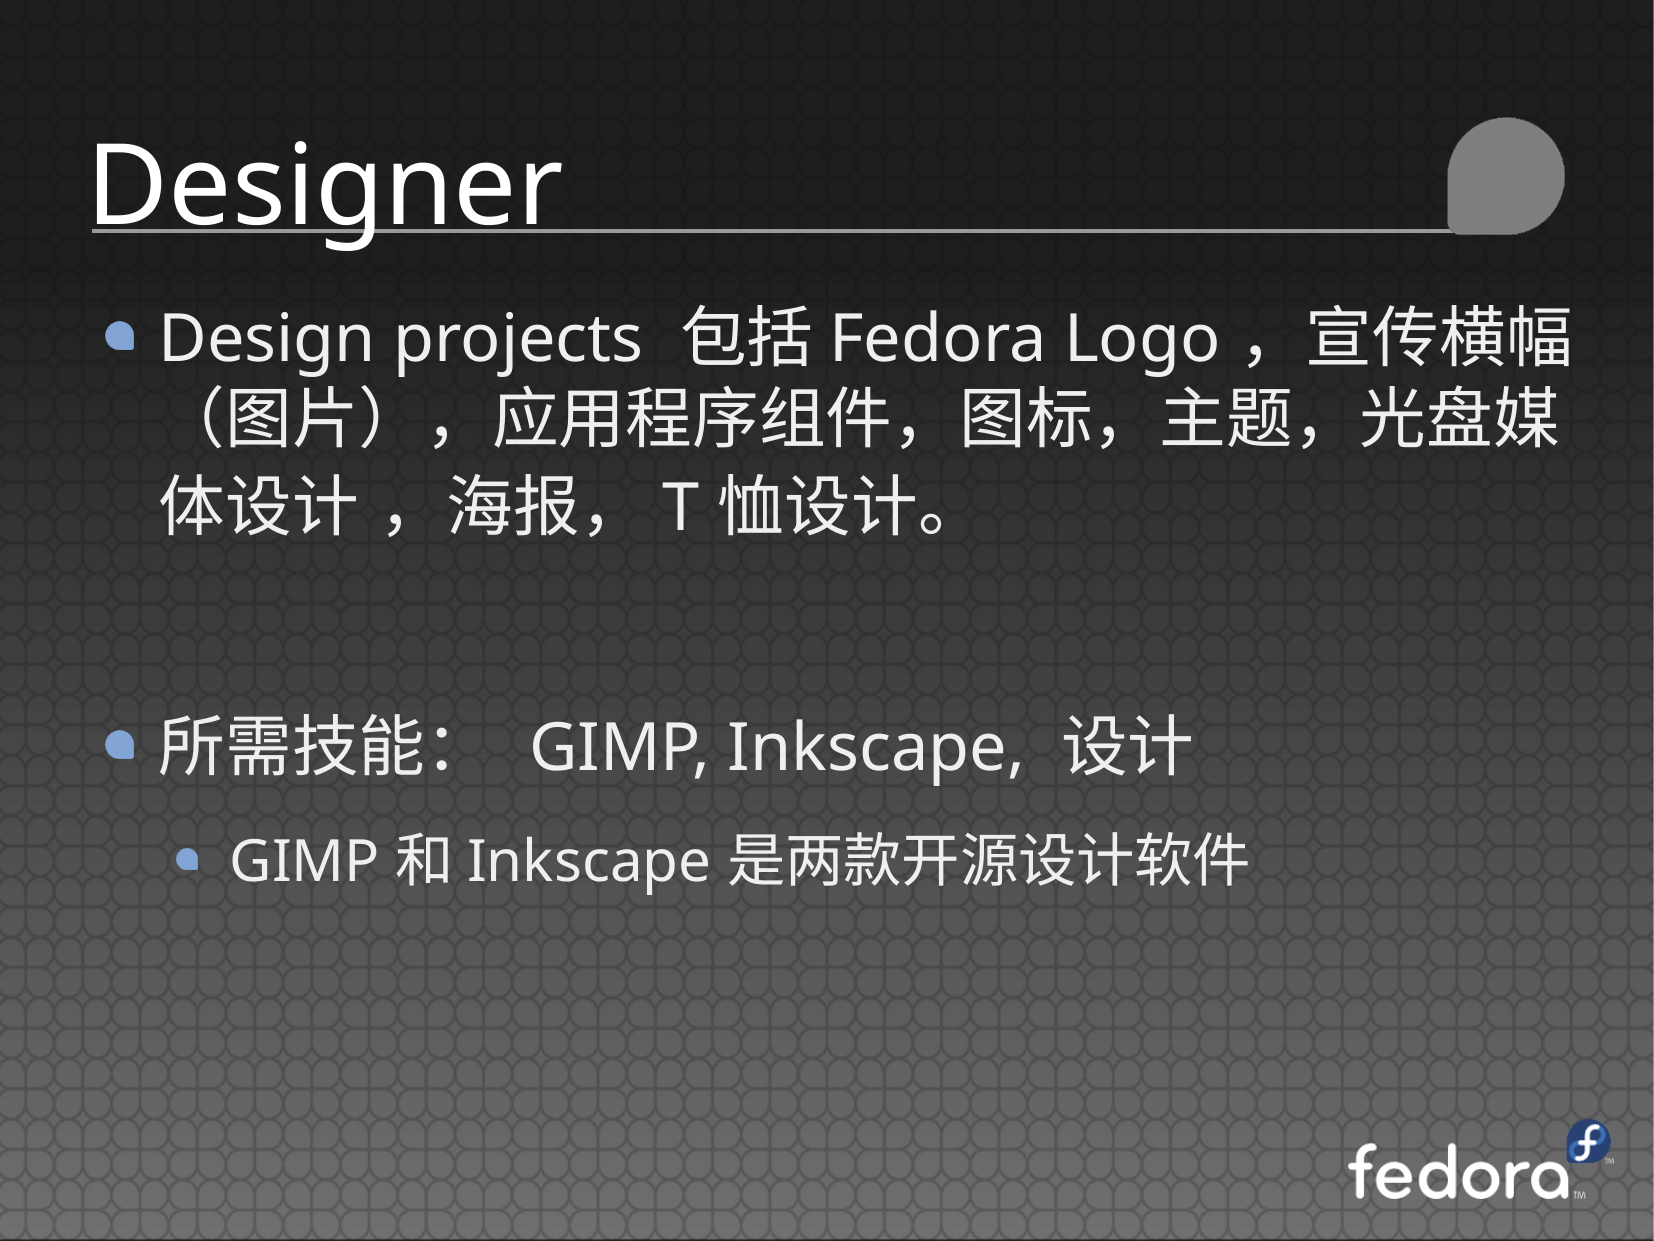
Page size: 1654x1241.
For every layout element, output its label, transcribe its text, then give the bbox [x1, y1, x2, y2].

list Design projects 包括Fedora Logo，宣传横幅（图片），应用程序组件，图标，主题，光盘媒体设计 ，海报，T恤设计。 所需技能： GIMP, Inkscape, 设计 GIMP和Inkscape是两款开源设计软件 [87, 290, 1576, 1010]
title Designer [86, 112, 1576, 249]
picture [0, 0, 1654, 1241]
